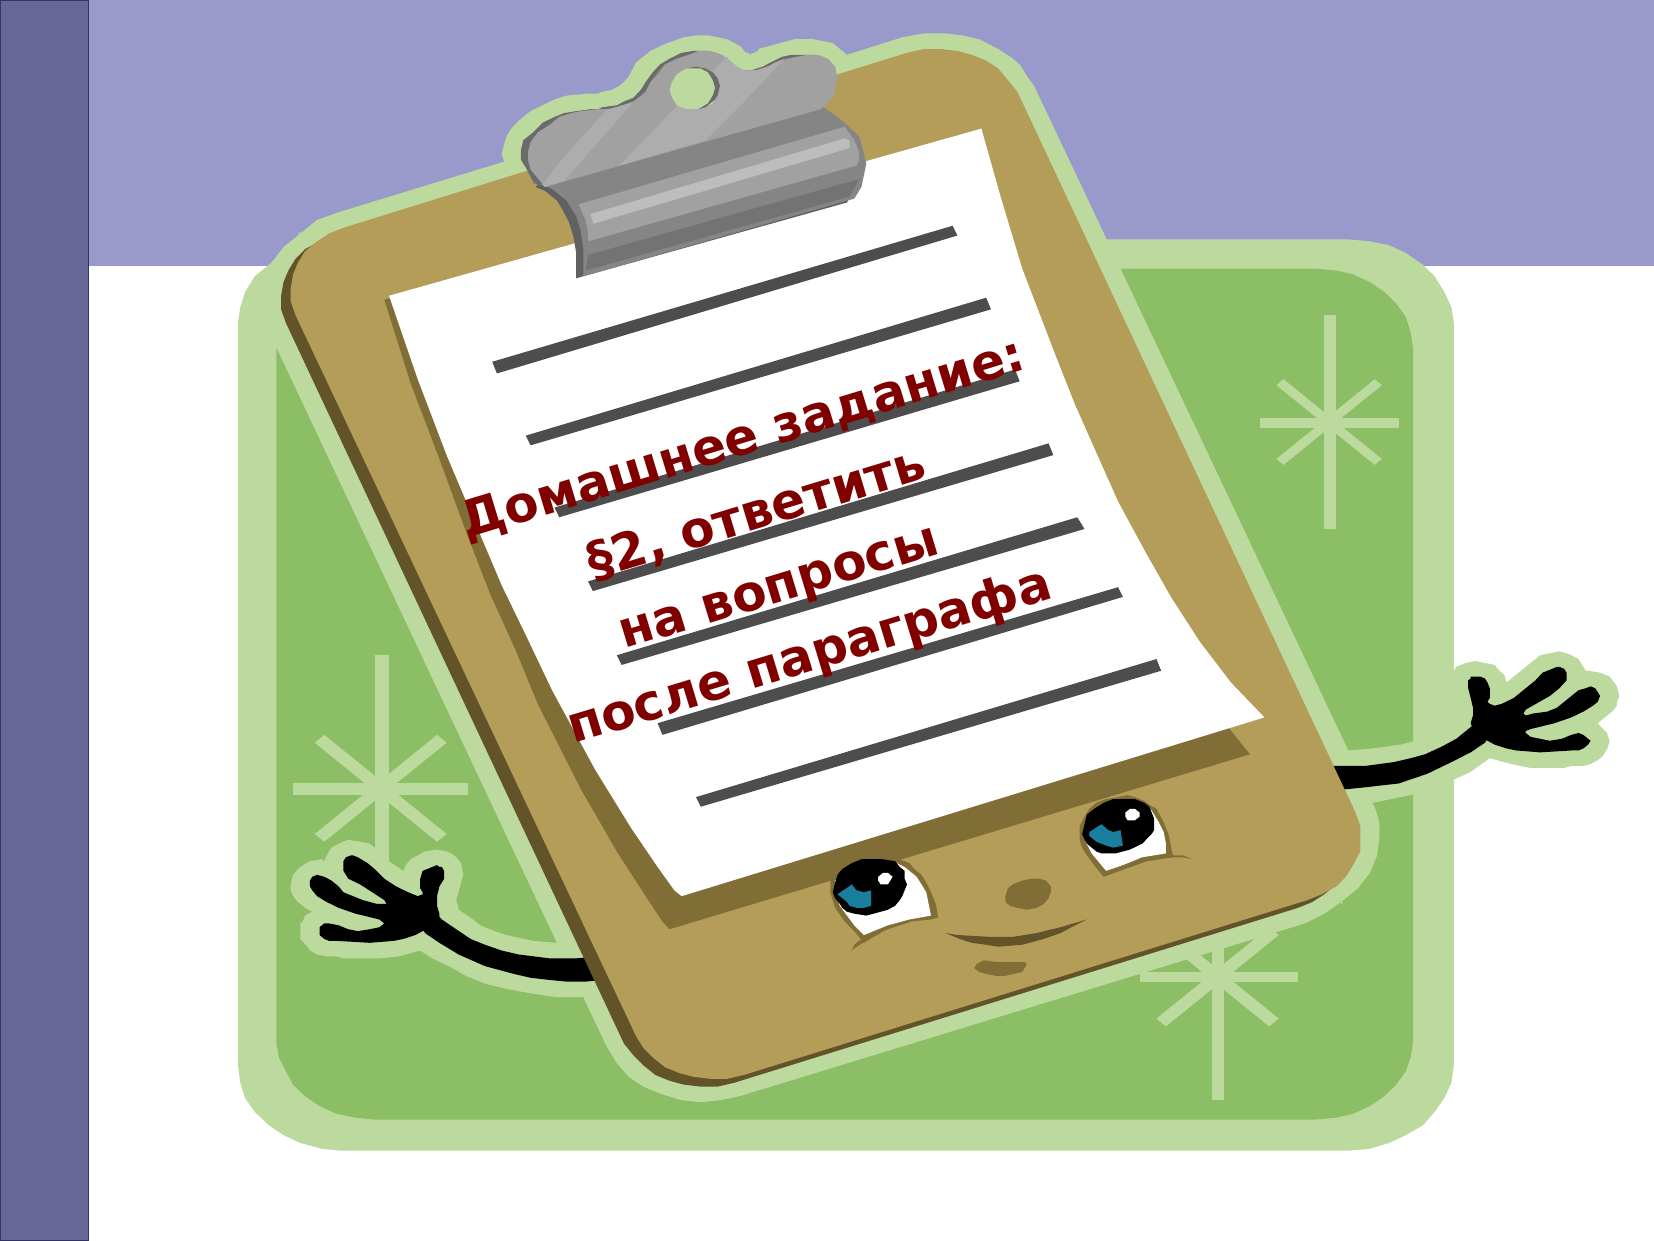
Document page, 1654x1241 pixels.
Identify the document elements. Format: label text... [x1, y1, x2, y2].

text_box Домашнее задание: §2, ответить на вопросы после параграфа [123, 200, 1418, 857]
picture [233, 29, 1625, 1155]
